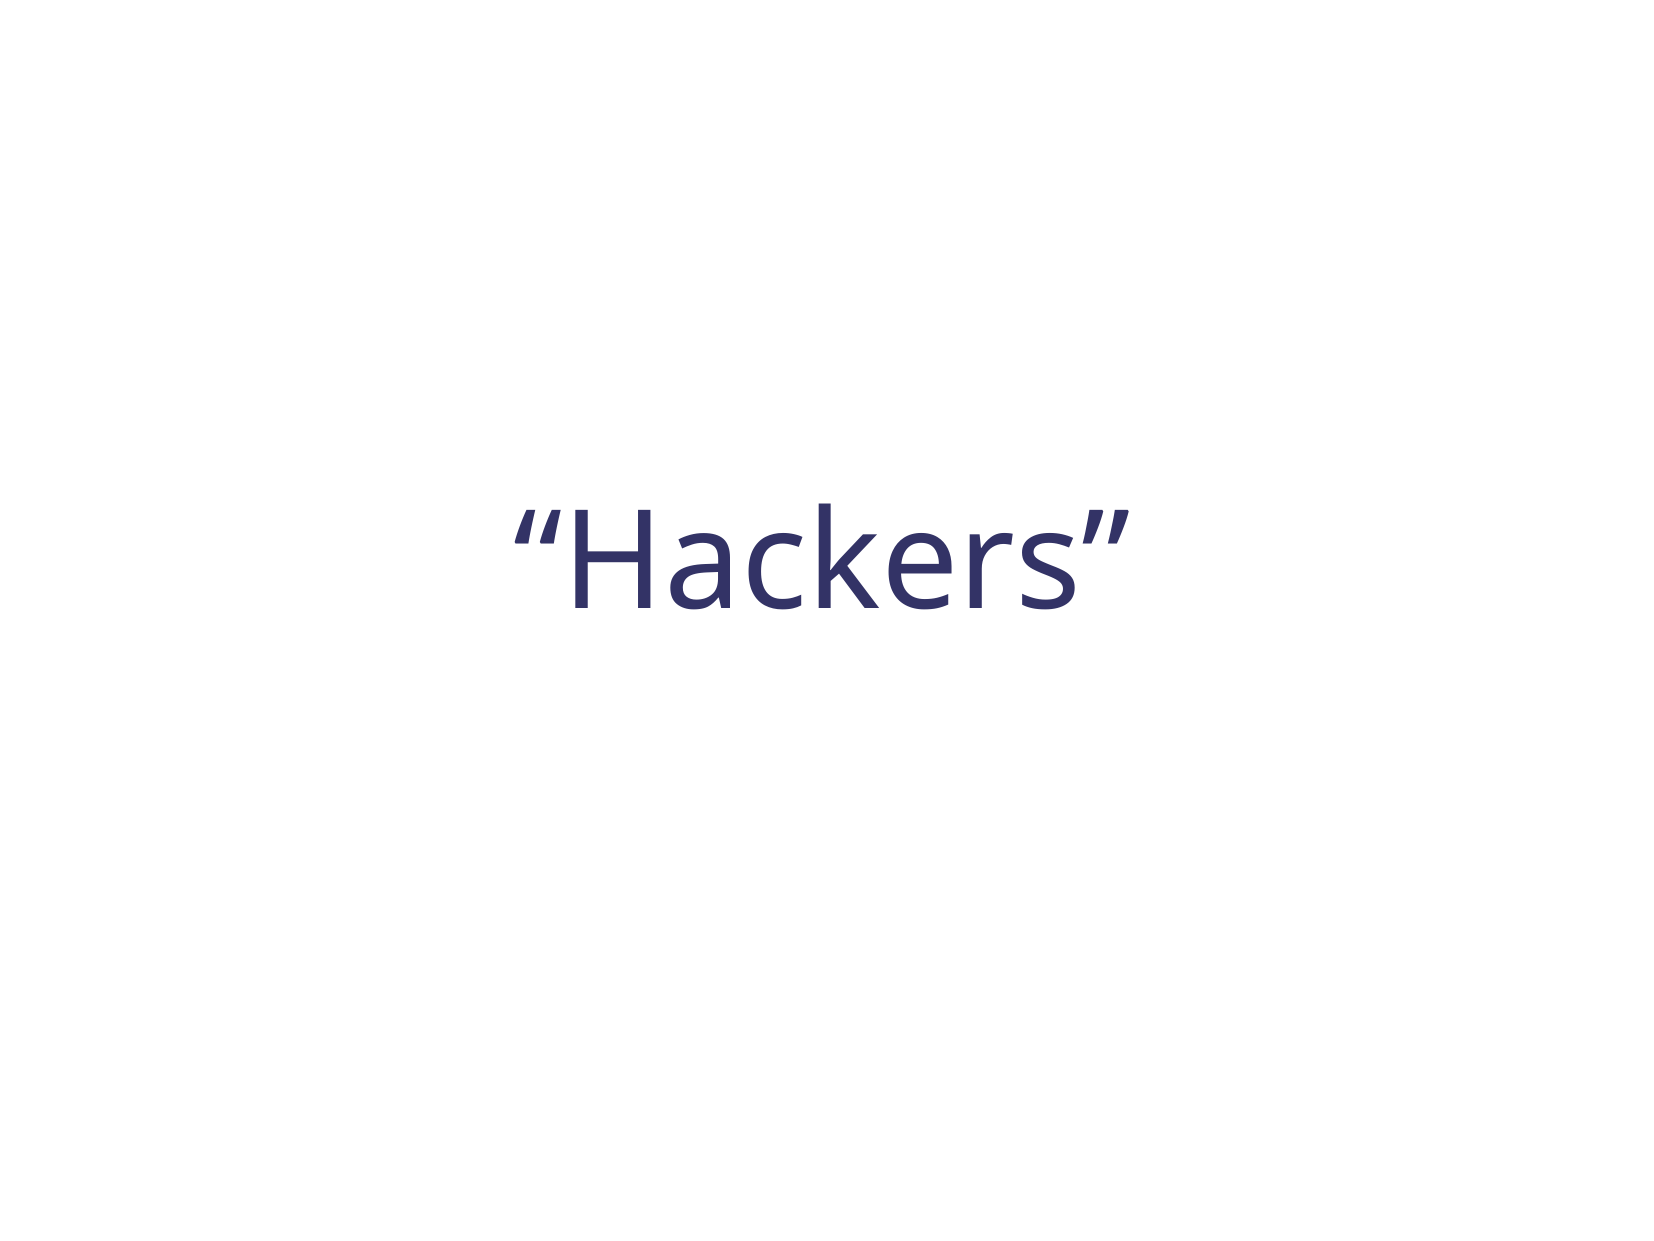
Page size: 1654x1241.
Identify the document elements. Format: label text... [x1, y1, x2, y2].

title “Hackers” [78, 451, 1567, 659]
